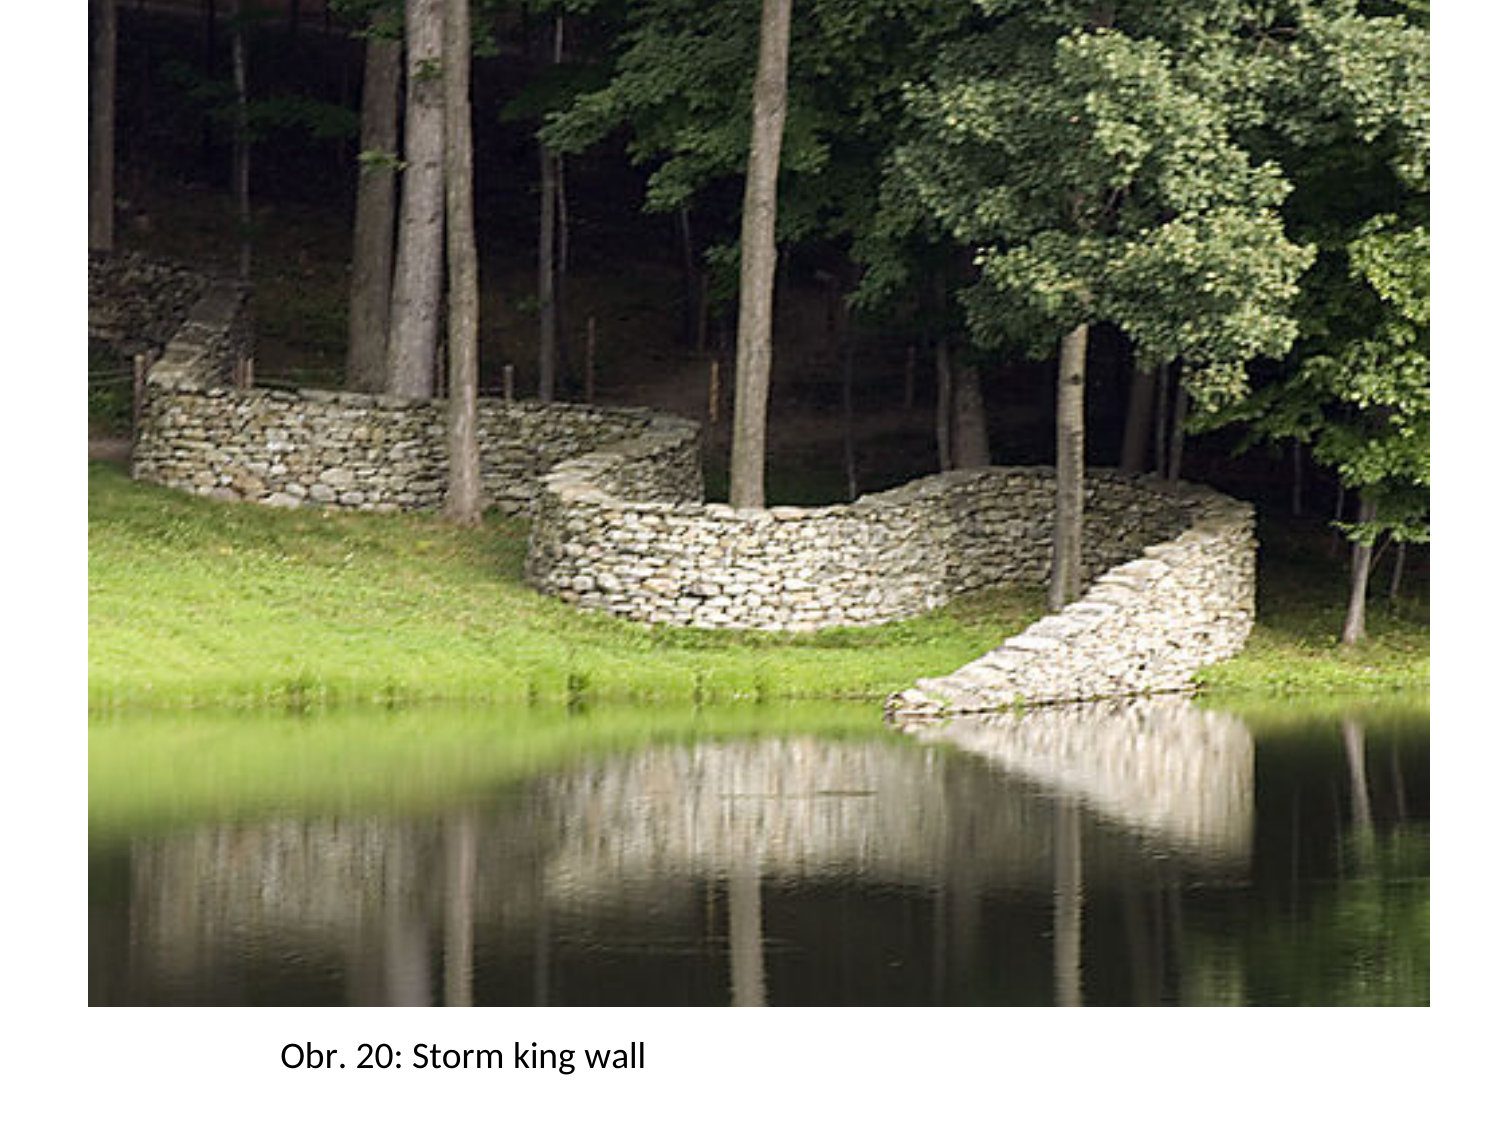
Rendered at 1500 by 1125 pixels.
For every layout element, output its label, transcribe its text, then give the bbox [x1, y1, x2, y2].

text_box [88, 0, 1430, 1007]
text_box Obr. 20: Storm king wall [265, 1023, 703, 1125]
